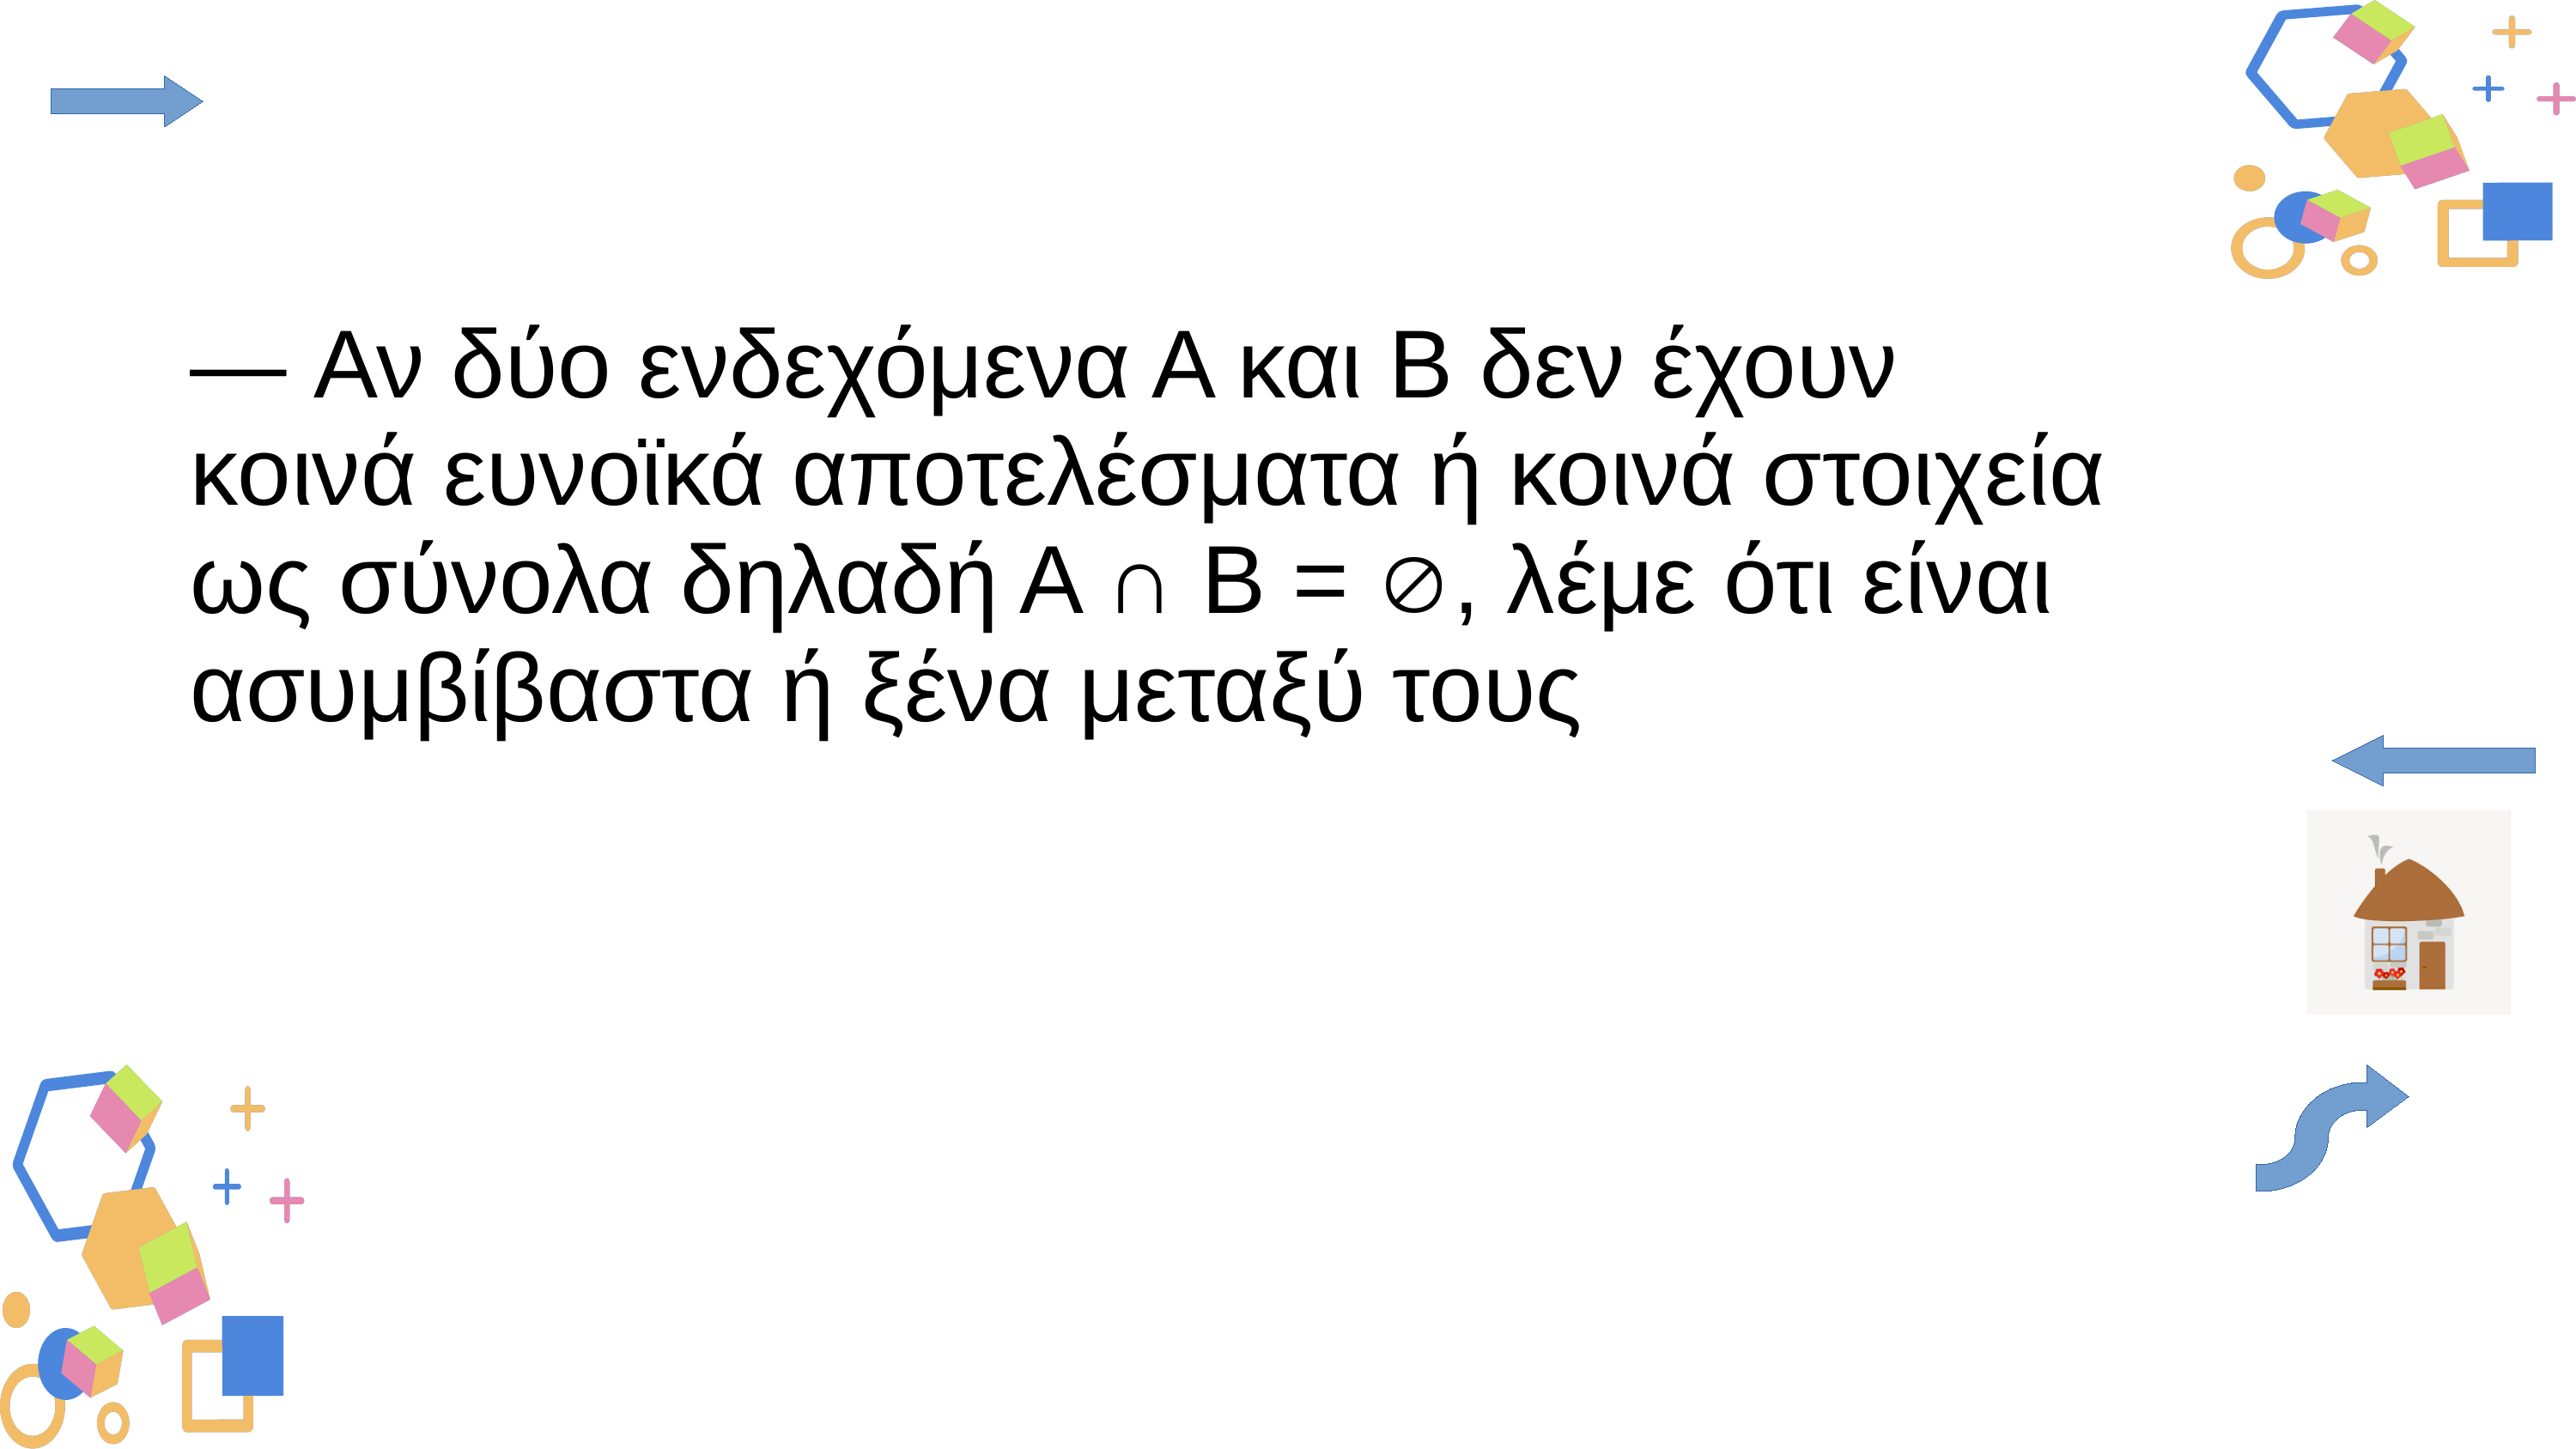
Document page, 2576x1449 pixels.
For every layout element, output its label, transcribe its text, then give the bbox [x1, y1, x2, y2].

text_box — Αν δύο ενδεχόμενα Α και Β δεν έχουν κοινά ευνοϊκά αποτελέσματα ή κοινά στοιχεία ως σύνολα δηλαδή Α ∩ Β = , λέμε ότι είναι ασυμβίβαστα ή ξένα μεταξύ τους [177, 304, 2155, 814]
text_box [51, 76, 204, 127]
text_box [0, 1064, 305, 1449]
picture [2307, 810, 2511, 1015]
text_box [2332, 735, 2536, 786]
text_box [2256, 1064, 2409, 1191]
text_box [2231, 0, 2576, 279]
